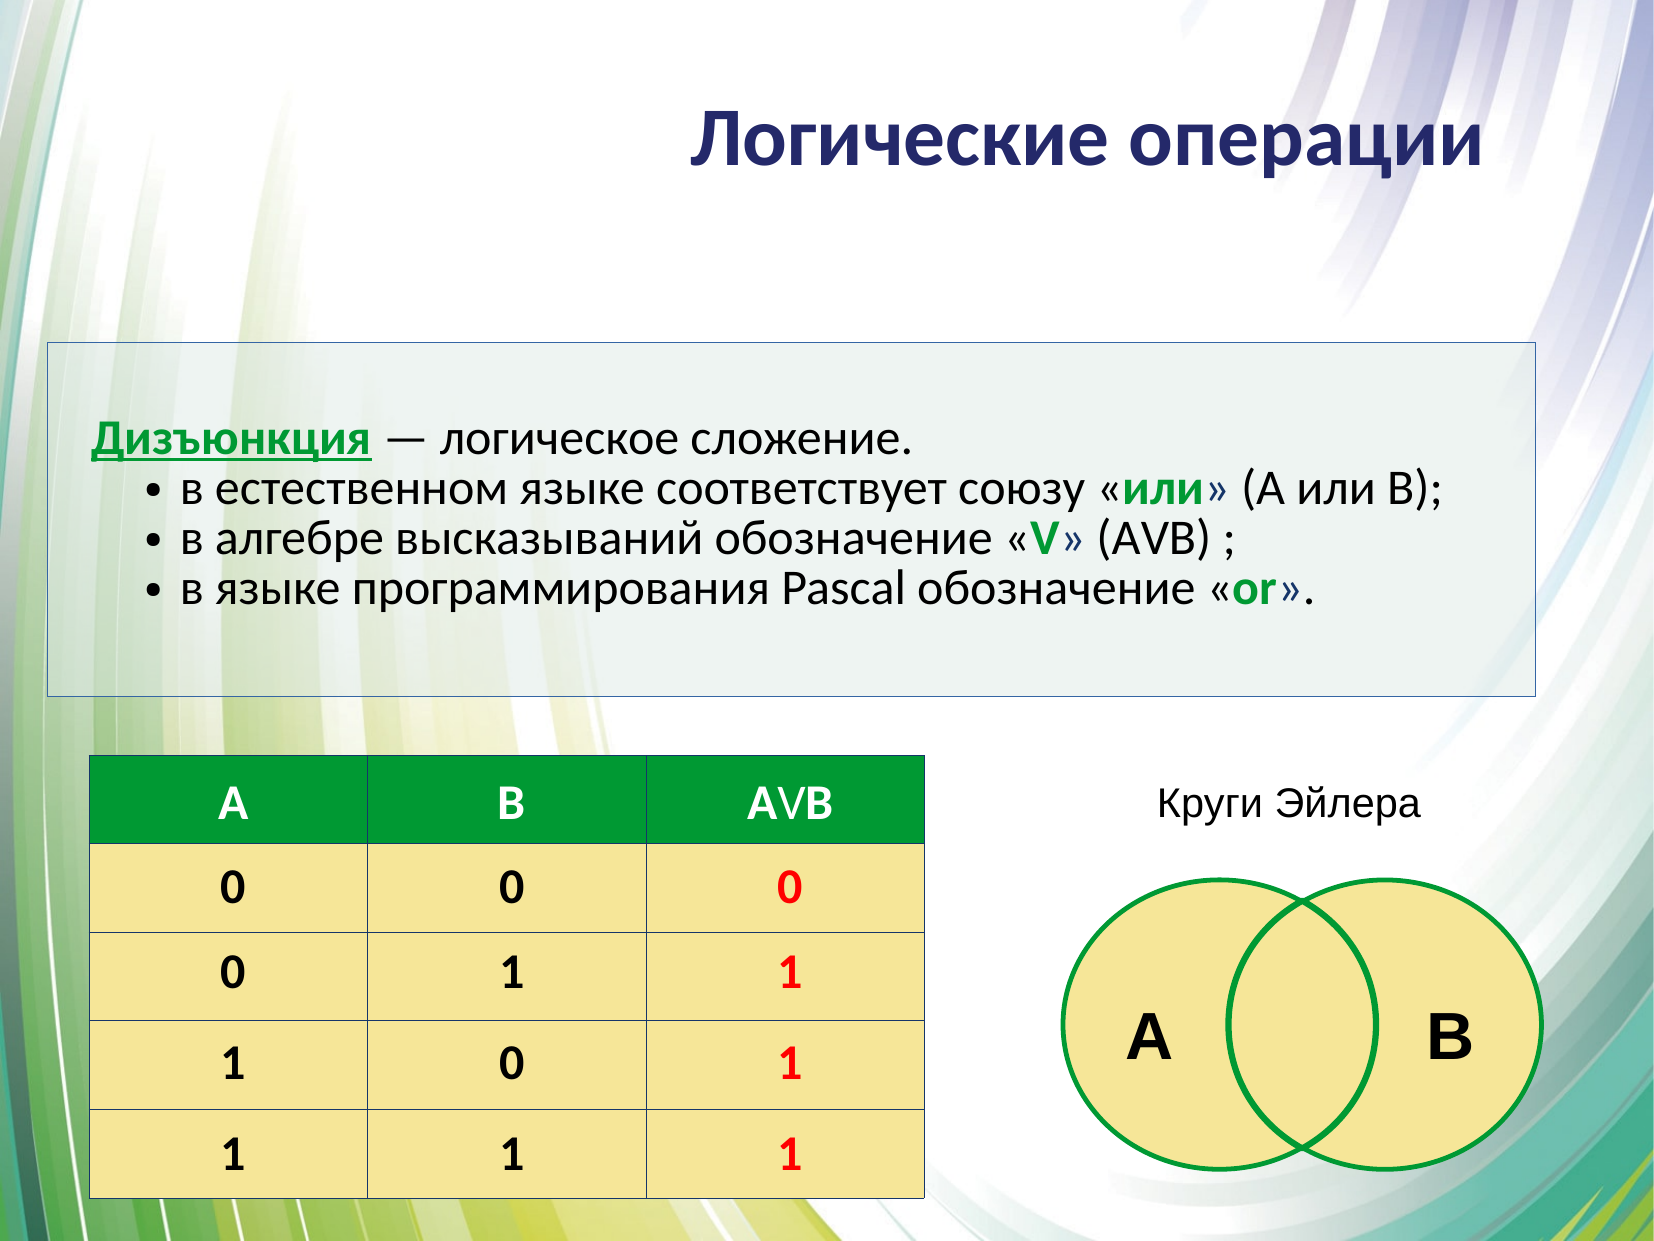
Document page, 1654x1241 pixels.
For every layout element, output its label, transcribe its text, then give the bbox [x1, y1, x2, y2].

table_cell [90, 1110, 367, 1198]
text_box Логические операции [97, 66, 1501, 197]
text_box Круги Эйлера [1093, 768, 1485, 835]
text_box 1 [695, 1022, 886, 1105]
table_cell [368, 1110, 646, 1198]
table_cell [647, 844, 924, 932]
table_header [647, 756, 924, 843]
table_cell [368, 1021, 646, 1109]
subtitle Дизъюнкция — логическое сложение. в естественном языке соответствует союзу «или» (А или В); в алгебре высказываний обозначение «V» (AVB) ; в языке программирования Pascal обозначение «or». [91, 416, 1563, 704]
text_box B [1411, 992, 1483, 1070]
text_box 0 [138, 846, 328, 930]
text_box AVB [695, 761, 886, 837]
text_box 1 [138, 1113, 328, 1196]
text_box 0 [416, 1022, 607, 1105]
text_box A [1110, 992, 1182, 1070]
text_box 1 [416, 1113, 607, 1196]
table_cell [90, 1021, 367, 1109]
text_box A [138, 761, 328, 837]
table_cell [368, 933, 646, 1020]
table_cell [647, 1021, 924, 1109]
text_box 1 [138, 1022, 328, 1105]
text_box B [416, 761, 607, 837]
text_box 1 [695, 1113, 886, 1196]
text_box 0 [695, 846, 886, 930]
picture [0, 0, 1654, 1241]
text_box 1 [416, 931, 607, 1014]
table_header [90, 756, 367, 843]
text_box 0 [138, 931, 328, 1014]
table_cell [368, 844, 646, 932]
table_header [368, 756, 646, 843]
table_cell [90, 844, 367, 932]
table_cell [647, 1110, 924, 1198]
table_cell [647, 933, 924, 1020]
table_cell [90, 933, 367, 1020]
text_box [1062, 879, 1542, 1170]
text_box 1 [695, 931, 886, 1014]
text_box [47, 342, 1536, 697]
text_box 0 [416, 846, 607, 930]
